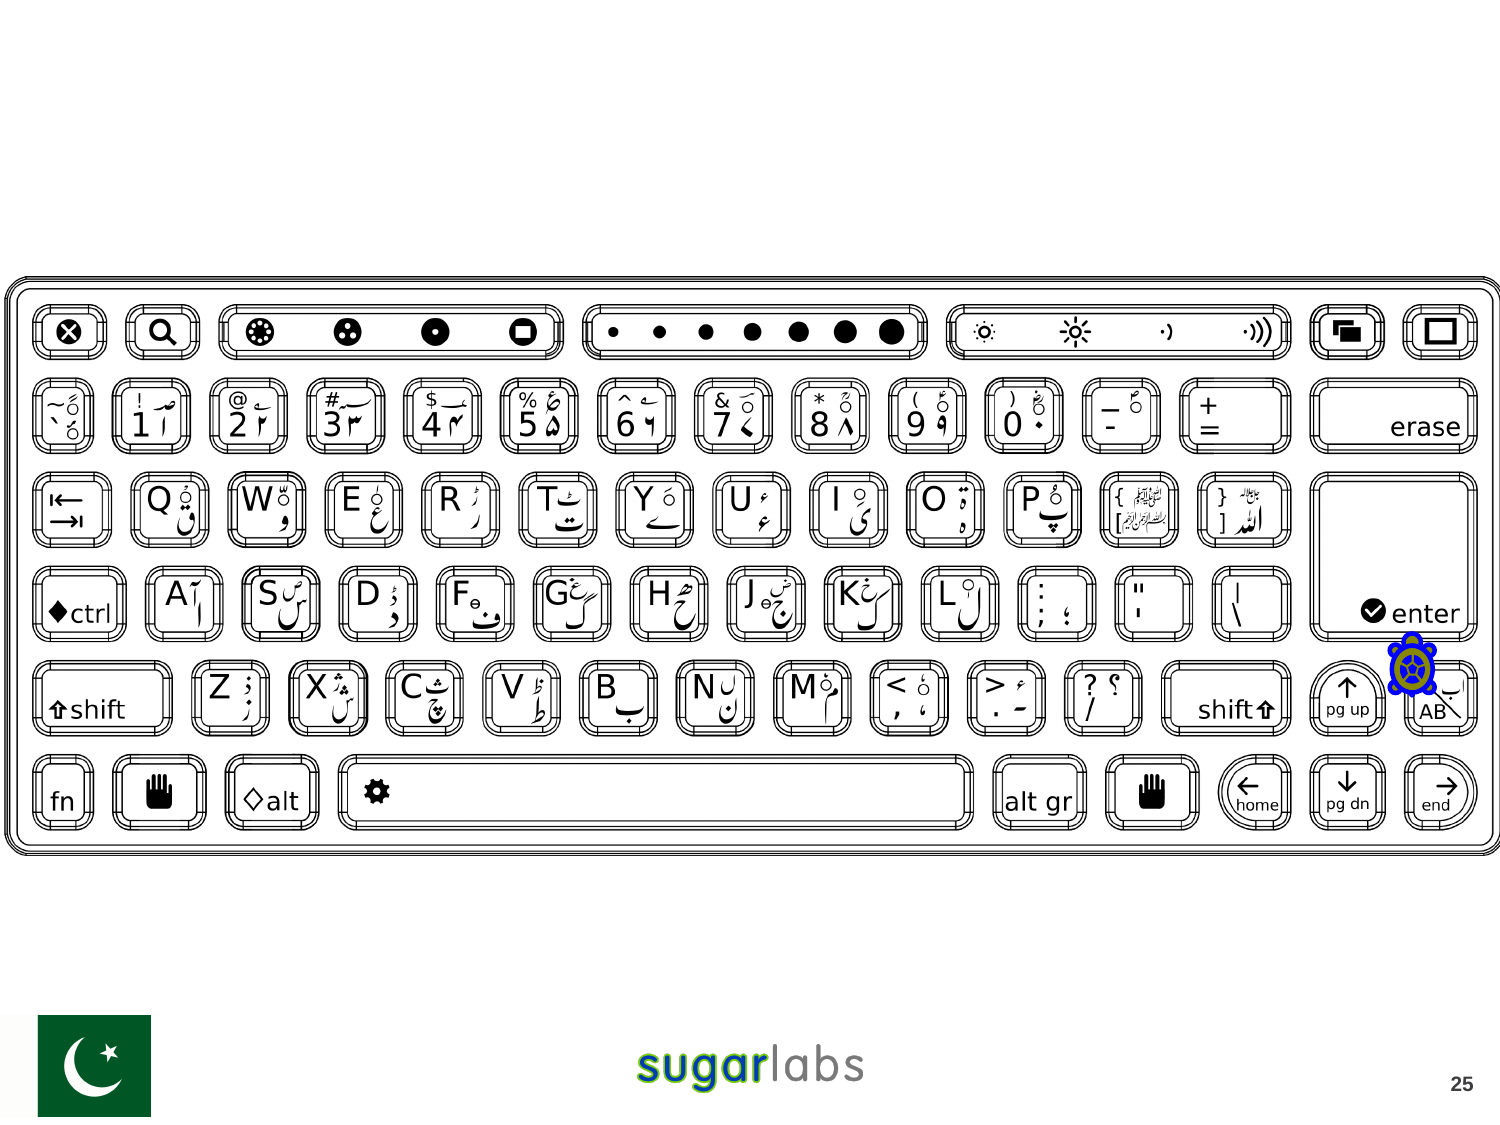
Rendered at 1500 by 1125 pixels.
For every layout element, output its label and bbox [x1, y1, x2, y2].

picture [4, 276, 1500, 856]
picture [0, 1015, 151, 1117]
picture [637, 1044, 863, 1093]
